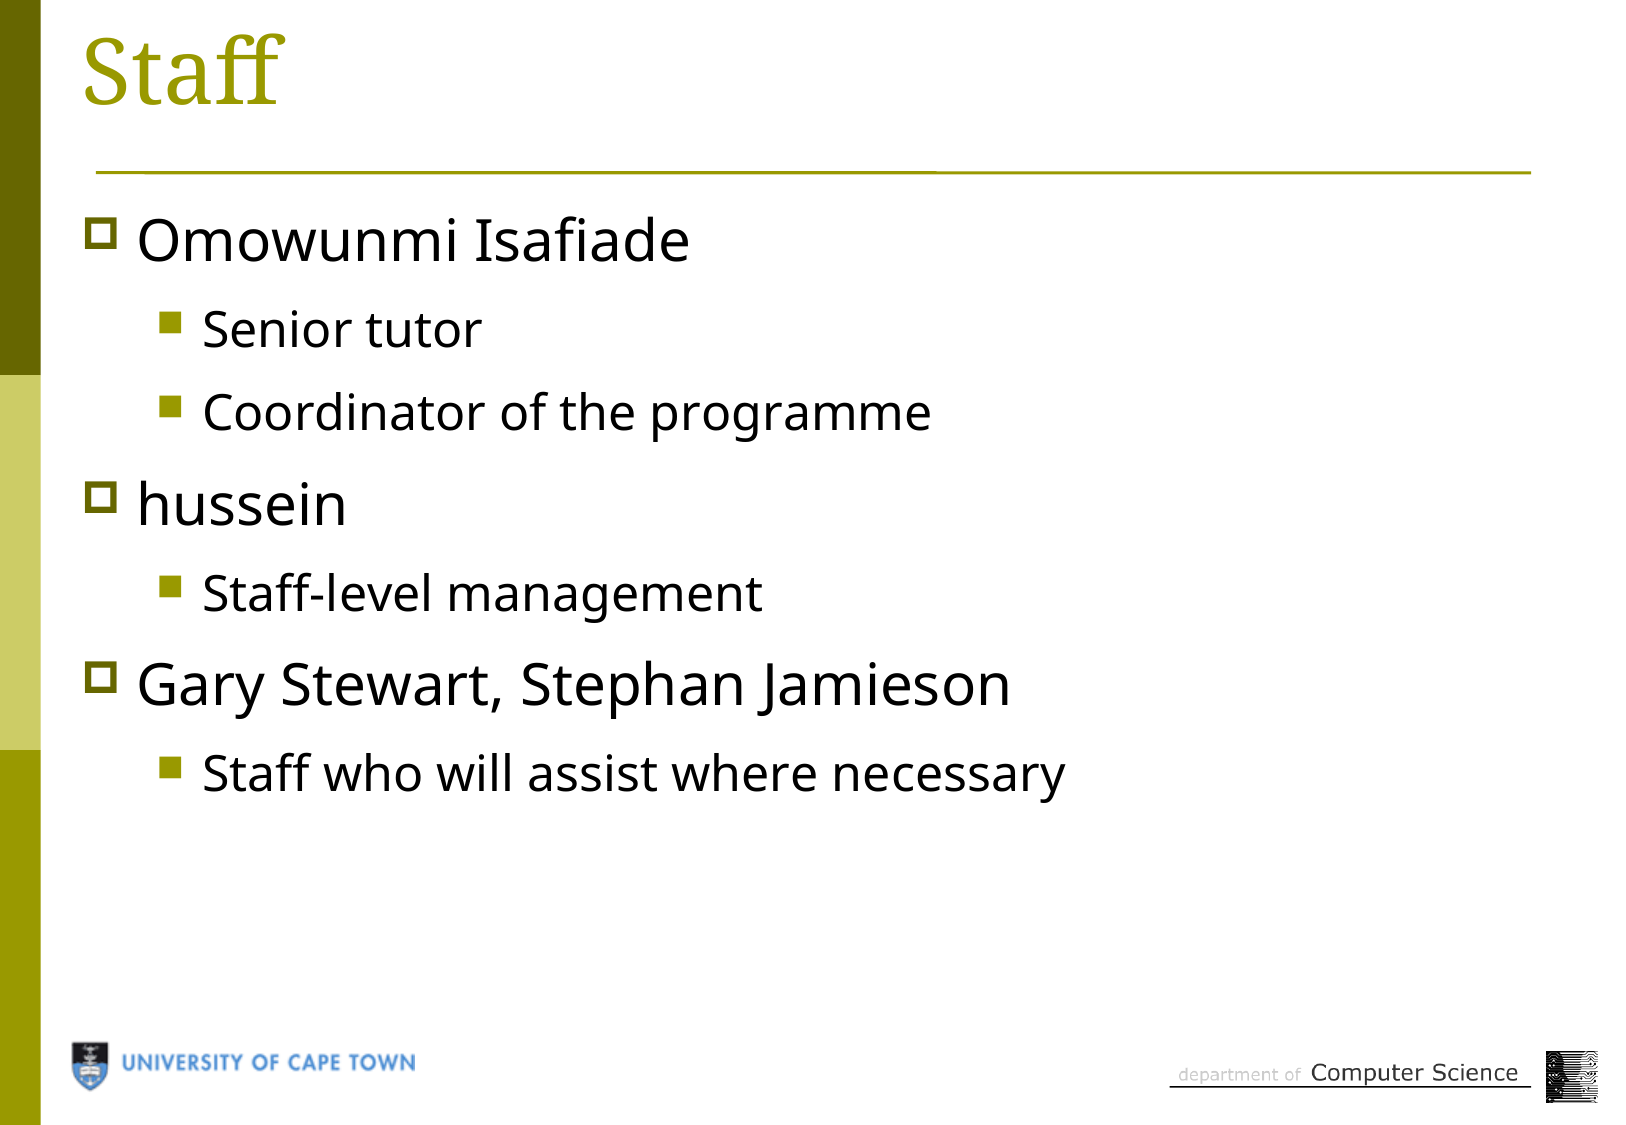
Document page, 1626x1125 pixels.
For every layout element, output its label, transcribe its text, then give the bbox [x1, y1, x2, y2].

picture [1546, 1051, 1598, 1103]
list Omowunmi Isafiade Senior tutor Coordinator of the programme hussein Staff-level management Gary Stewart, Stephan Jamieson Staff who will assist where necessary [81, 196, 1543, 939]
title Staff [81, 0, 1543, 172]
picture [1169, 1043, 1532, 1091]
picture [61, 1024, 415, 1103]
